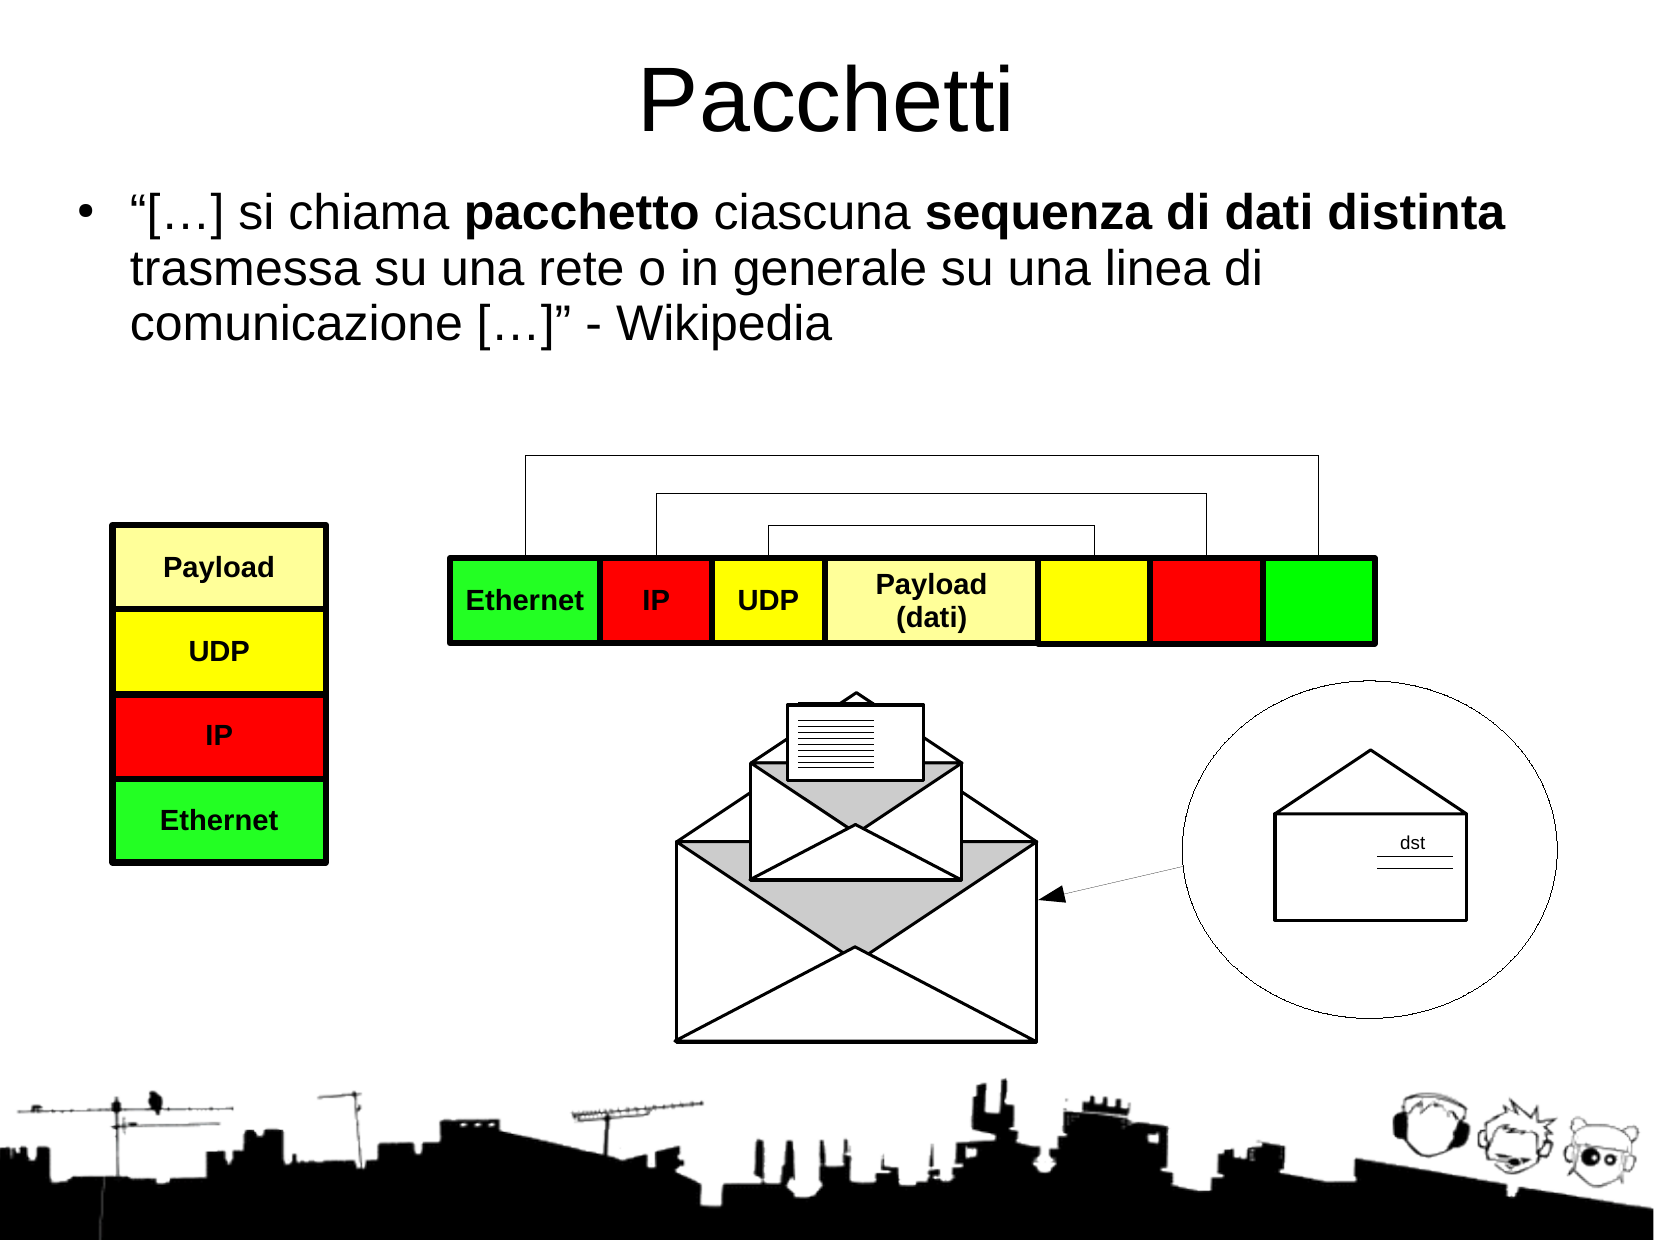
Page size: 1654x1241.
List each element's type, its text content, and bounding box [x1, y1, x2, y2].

text_box IP [600, 557, 713, 644]
list “[…] si chiama pacchetto ciascuna sequenza di dati distinta trasmessa su una rete o in generale su una linea di comunicazione […]” - Wikipedia [59, 183, 1548, 458]
text_box [674, 703, 1037, 1043]
title Pacchetti [82, 3, 1571, 196]
text_box Payload [112, 525, 326, 609]
text_box [1182, 680, 1558, 1019]
text_box Payload (dati) [825, 558, 1038, 644]
text_box UDP [112, 609, 326, 695]
text_box IP [112, 695, 326, 779]
text_box [1038, 558, 1375, 644]
text_box Ethernet [112, 779, 326, 863]
text_box UDP [712, 558, 825, 644]
text_box dst [1385, 825, 1463, 861]
text_box Ethernet [450, 558, 600, 644]
picture [0, 1077, 1654, 1240]
text_box [842, 692, 871, 702]
